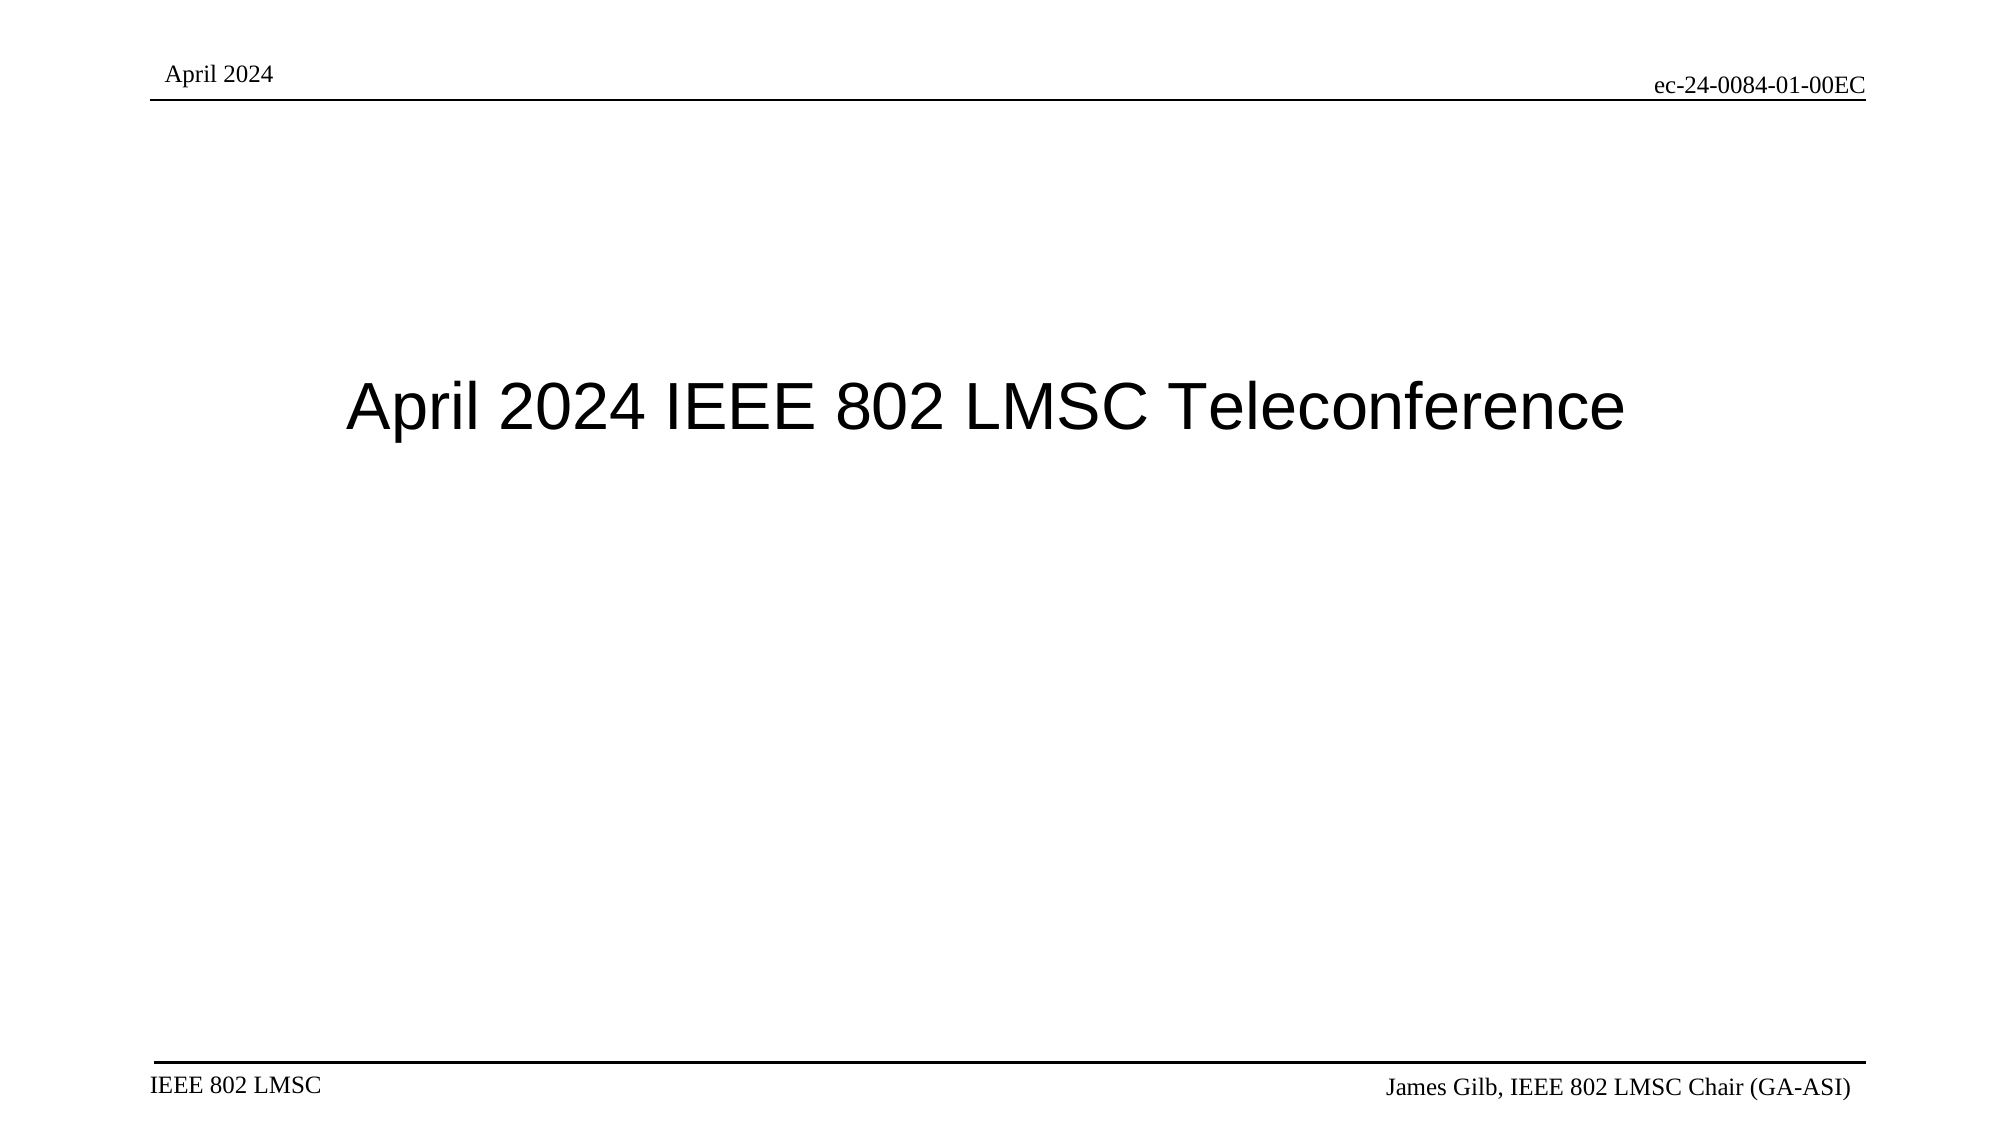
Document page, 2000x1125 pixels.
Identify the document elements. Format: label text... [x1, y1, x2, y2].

subtitle April 2024 IEEE 802 LMSC Teleconference [112, 112, 1863, 693]
